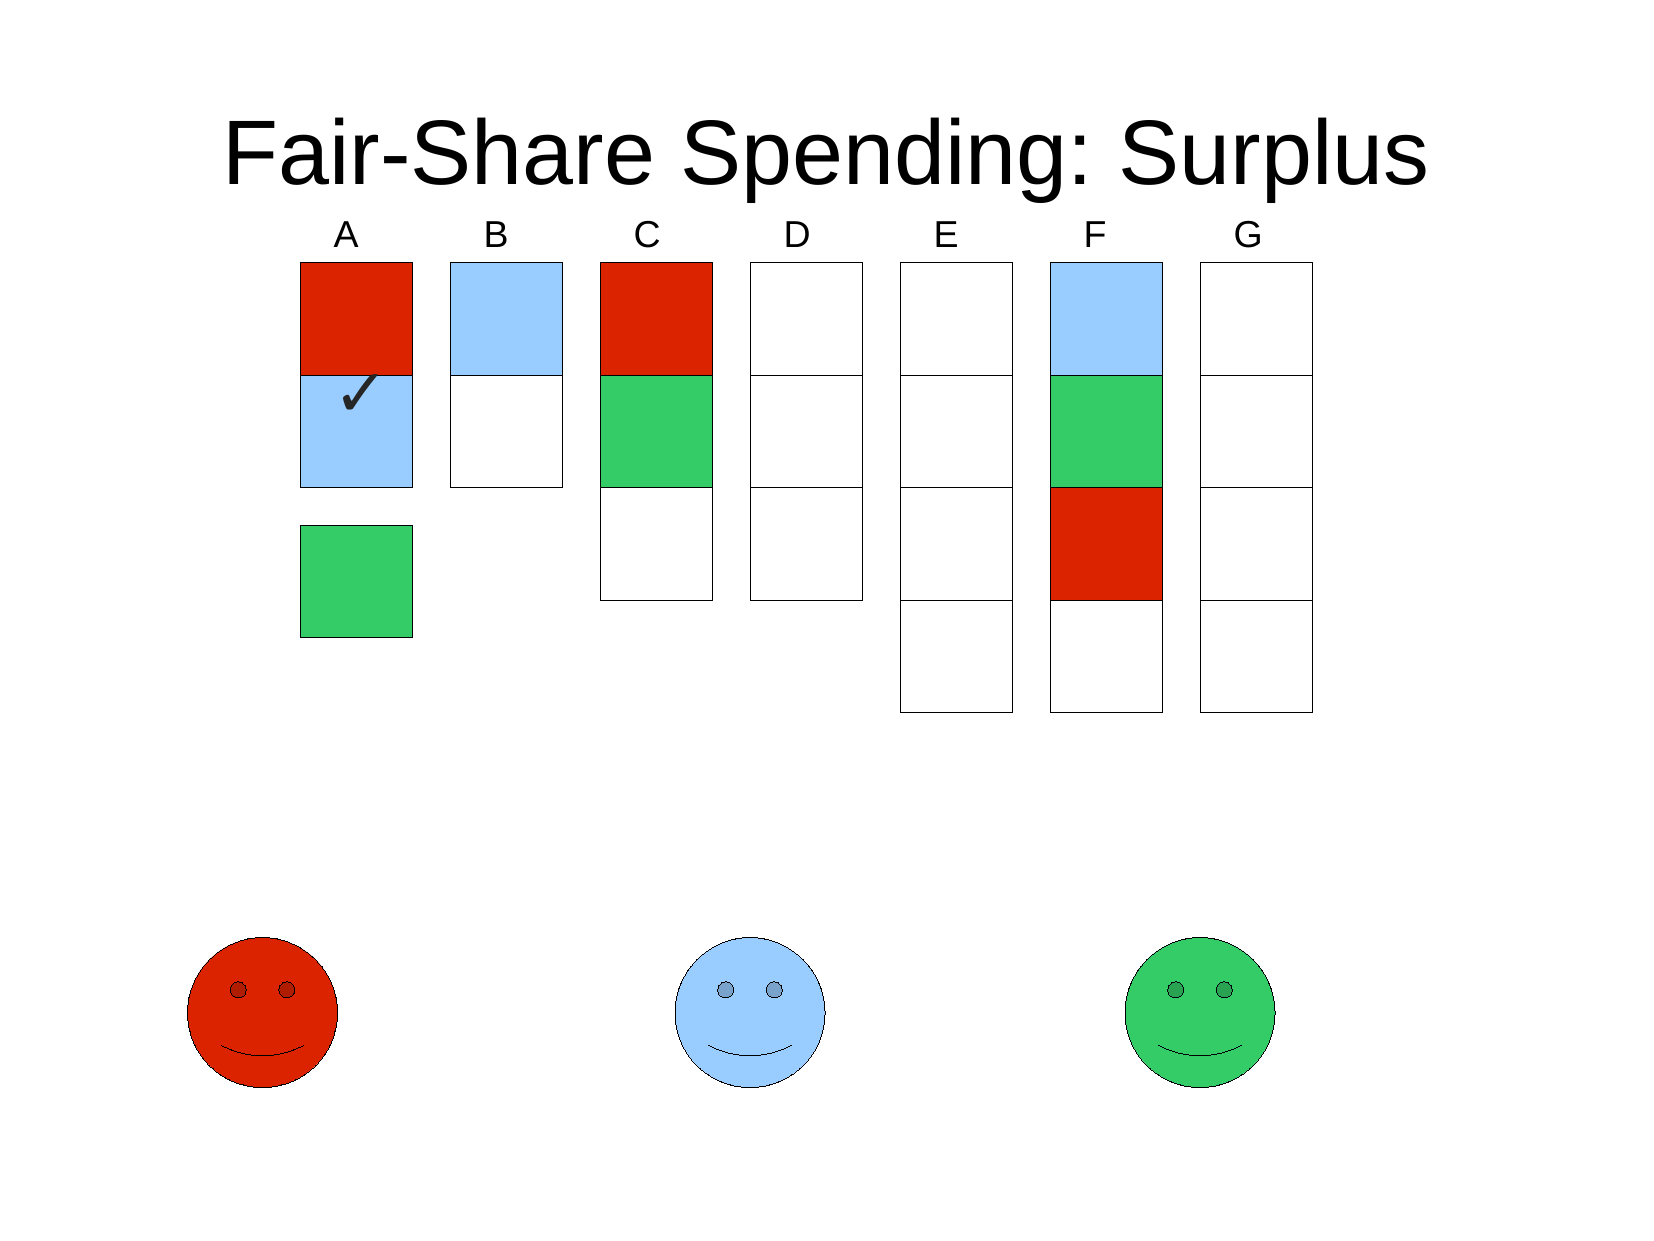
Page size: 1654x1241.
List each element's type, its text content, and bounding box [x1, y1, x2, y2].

text_box [187, 937, 338, 1088]
text_box [1050, 262, 1163, 713]
text_box [600, 262, 713, 601]
text_box [675, 937, 826, 1088]
text_box [750, 262, 863, 601]
title Fair-Share Spending: Surplus [82, 49, 1571, 257]
text_box F [1068, 206, 1126, 264]
text_box [300, 262, 413, 488]
text_box [450, 262, 563, 488]
text_box ✓ [318, 337, 413, 431]
text_box [1125, 937, 1276, 1088]
text_box D [768, 205, 826, 263]
text_box G [1218, 205, 1276, 263]
text_box [1200, 262, 1313, 713]
text_box B [468, 206, 526, 264]
text_box C [618, 205, 675, 263]
text_box [900, 262, 1013, 713]
text_box [300, 525, 413, 638]
text_box E [918, 206, 975, 264]
text_box A [318, 206, 376, 264]
